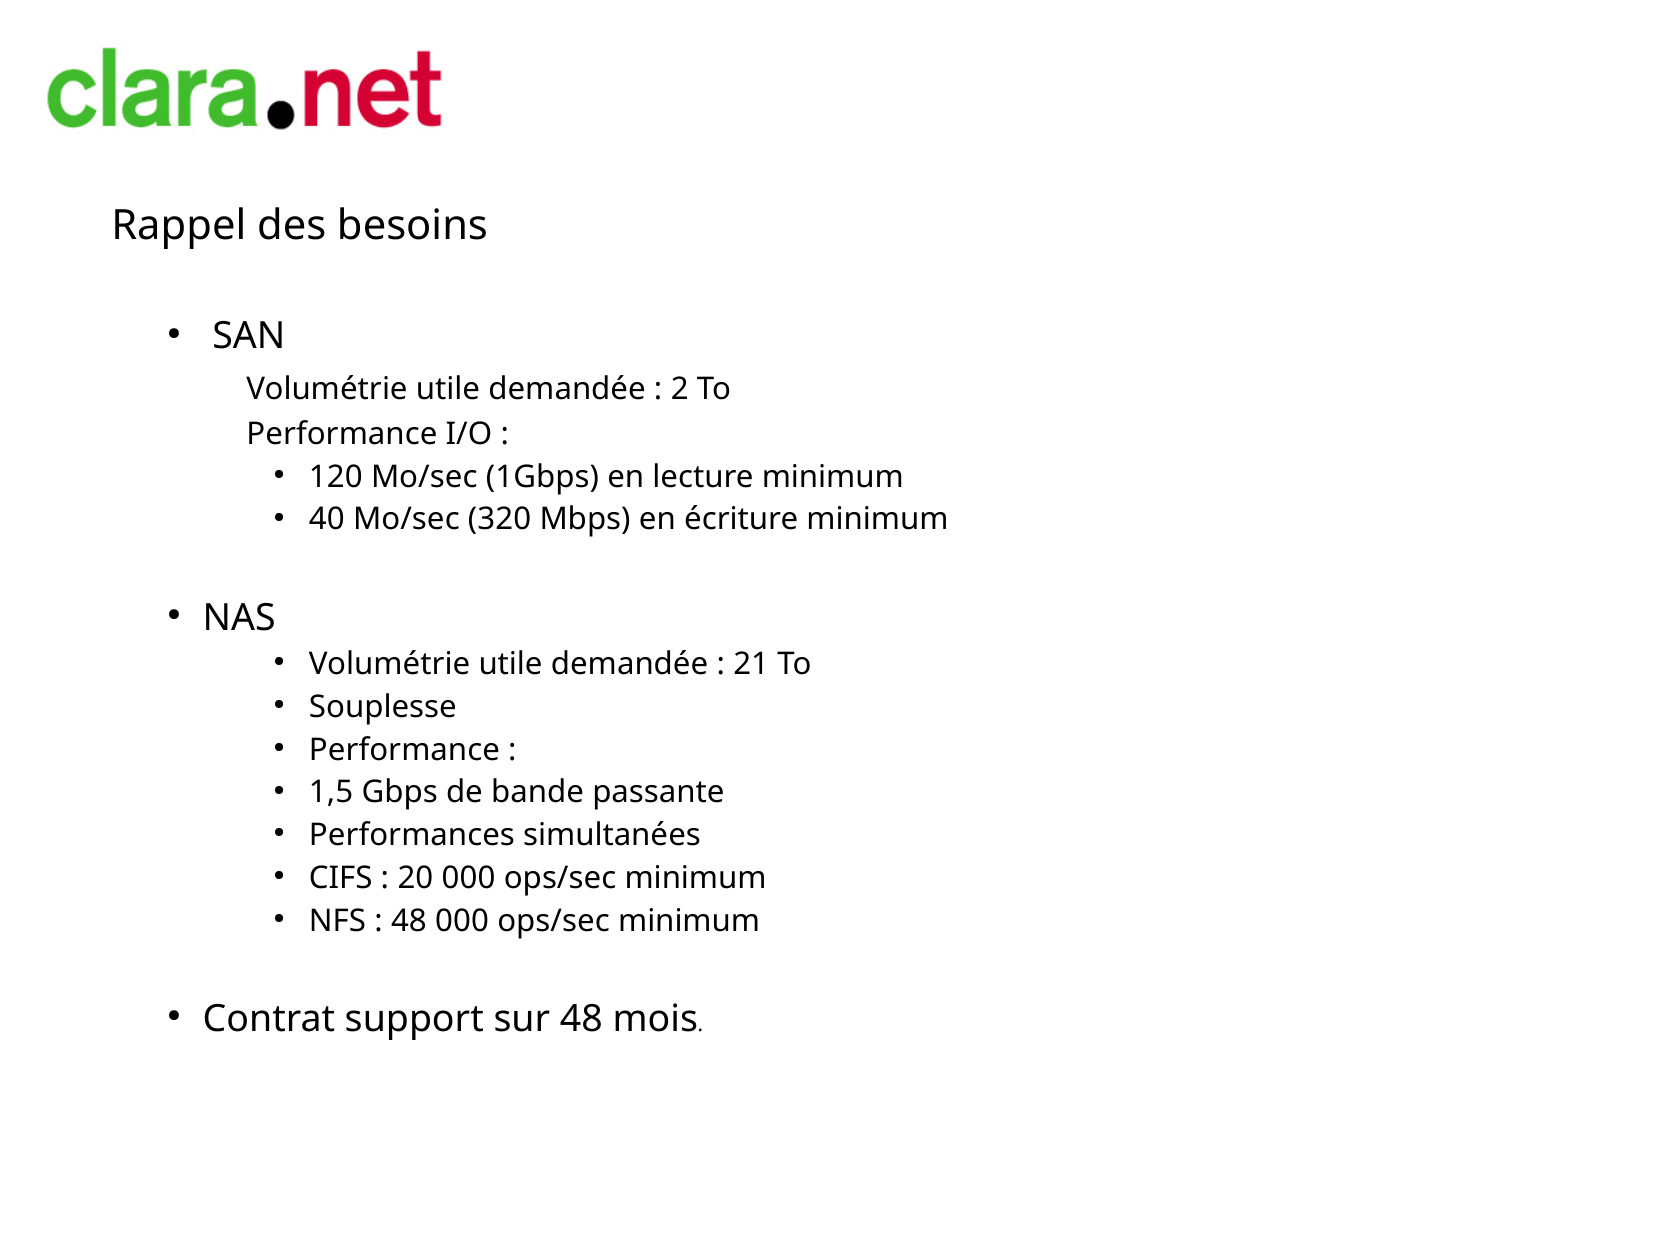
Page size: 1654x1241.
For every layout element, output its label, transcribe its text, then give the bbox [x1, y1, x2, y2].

picture [37, 24, 451, 151]
text_box Rappel des besoins SAN Volumétrie utile demandée : 2 To Performance I/O : 120 Mo/sec (1Gbps) en lecture minimum 40 Mo/sec (320 Mbps) en écriture minimum NAS Volumétrie utile demandée : 21 To Souplesse Performance : 1,5 Gbps de bande passante Performances simultanées CIFS : 20 000 ops/sec minimum NFS : 48 000 ops/sec minimum Contrat support sur 48 mois. [81, 187, 1538, 1163]
